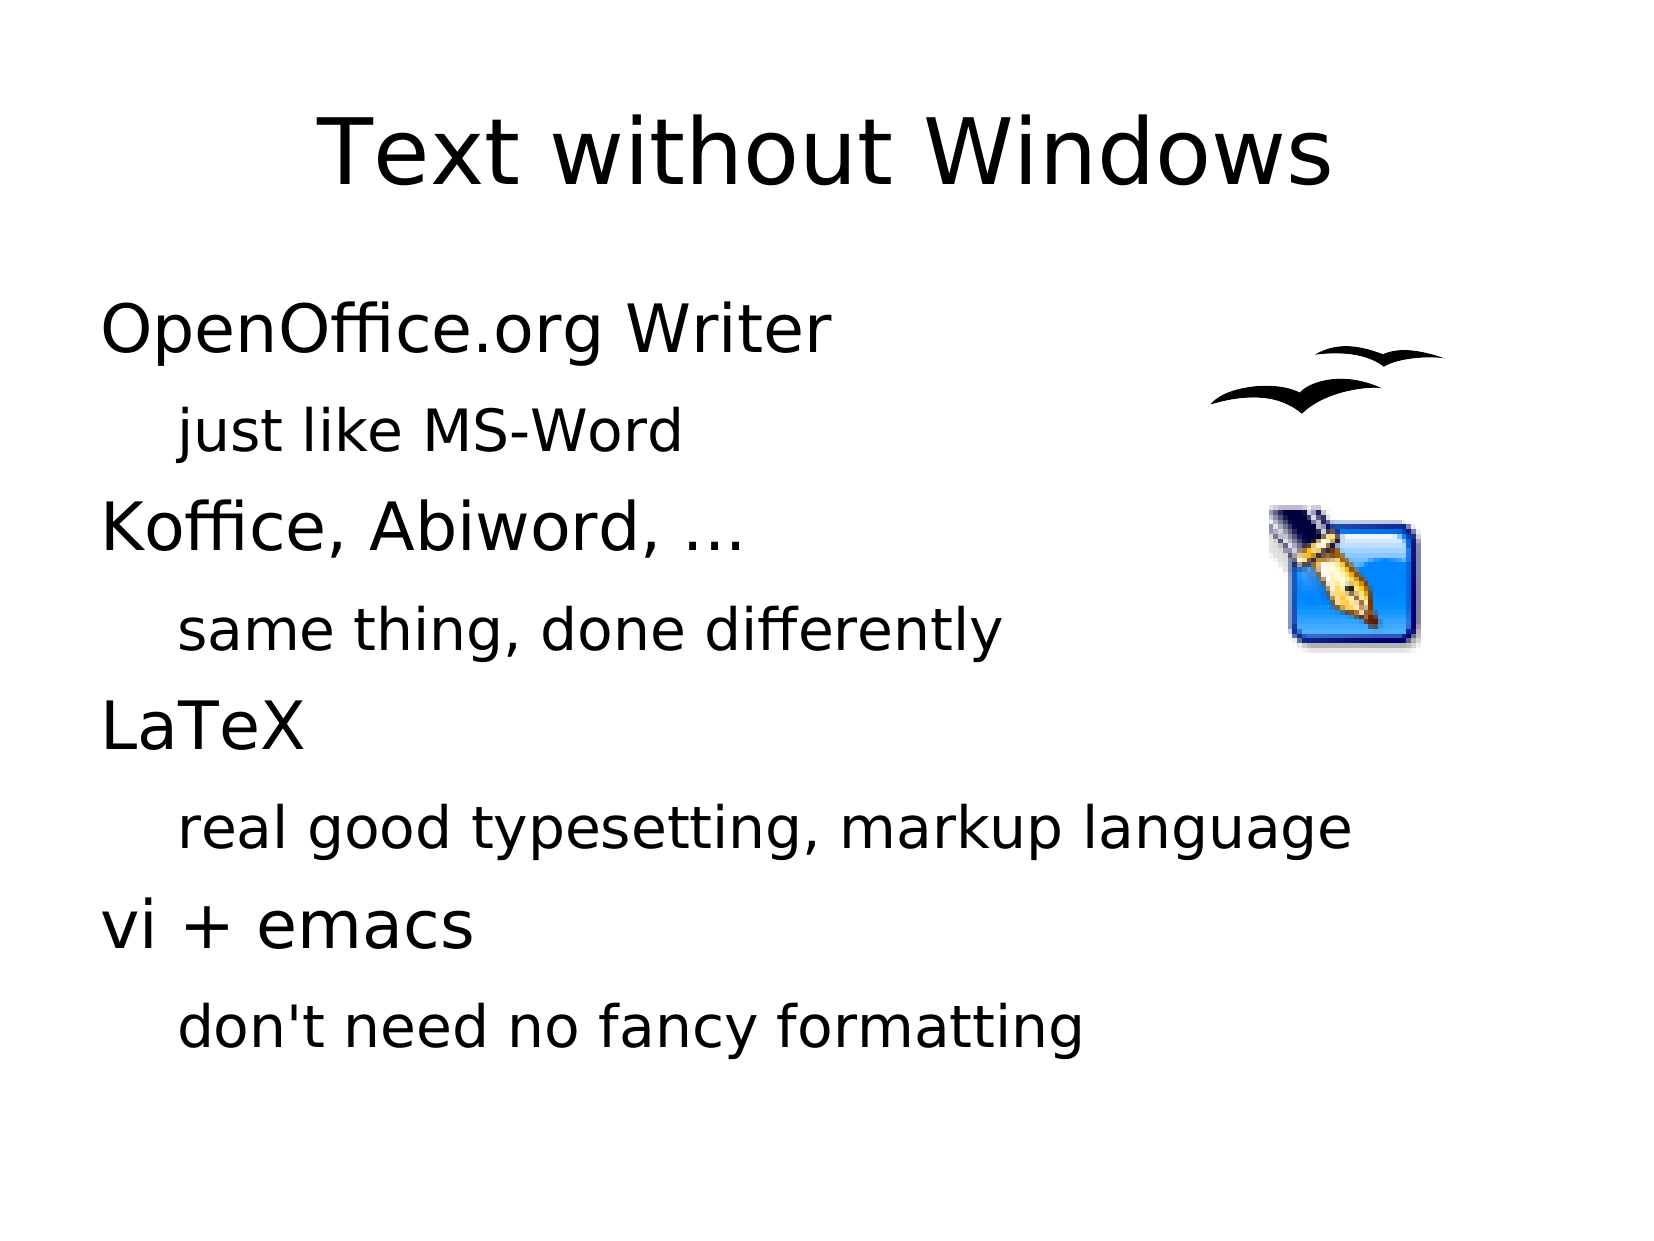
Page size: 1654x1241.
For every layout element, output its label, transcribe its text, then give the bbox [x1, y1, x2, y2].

list OpenOffice.org Writer just like MS-Word Koffice, Abiword, ... same thing, done differently LaTeX real good typesetting, markup language vi + emacs don't need no fancy formatting [82, 290, 1571, 1109]
picture [1210, 346, 1447, 414]
title Text without Windows [82, 49, 1571, 257]
picture [1269, 501, 1421, 653]
